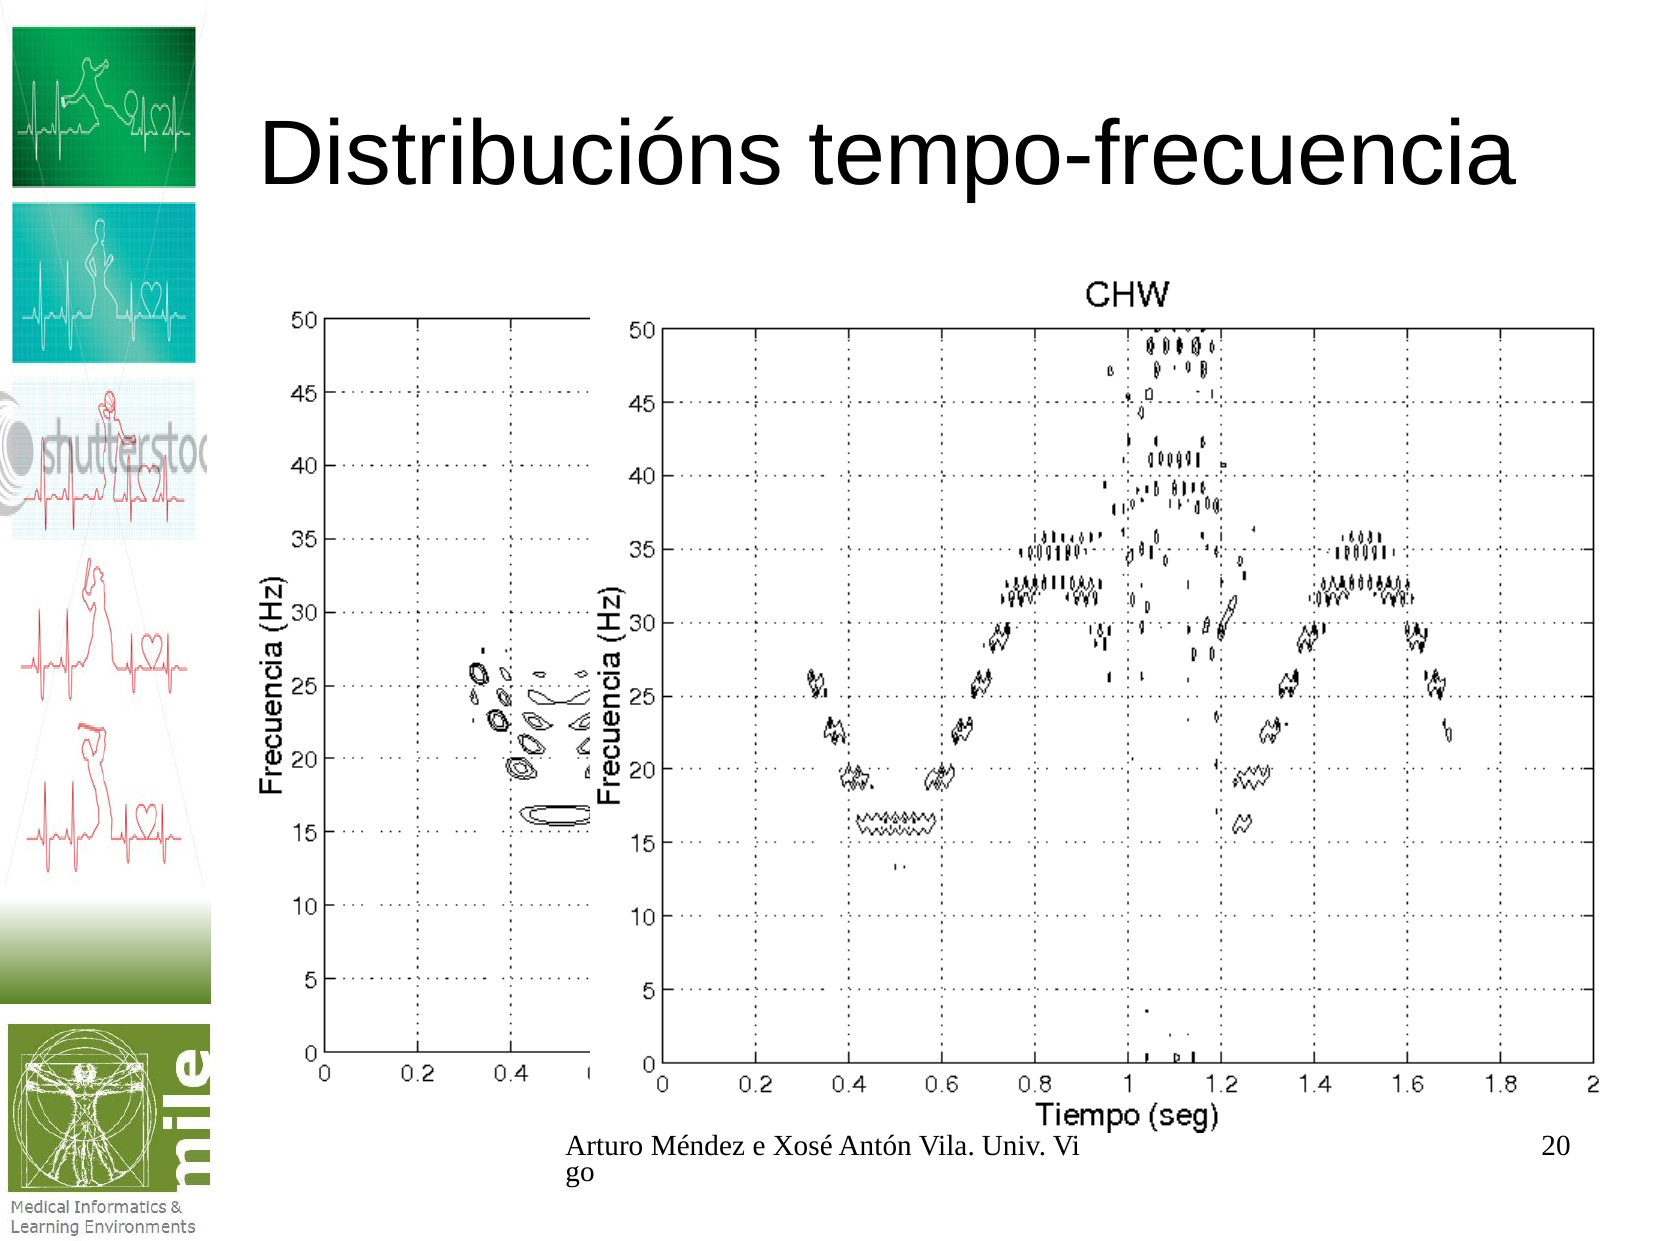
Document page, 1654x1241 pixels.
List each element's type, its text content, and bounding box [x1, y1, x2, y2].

picture [252, 255, 1608, 1133]
picture [0, 1008, 228, 1241]
title Distribucións tempo-frecuencia [206, 56, 1571, 250]
picture [0, 0, 207, 886]
